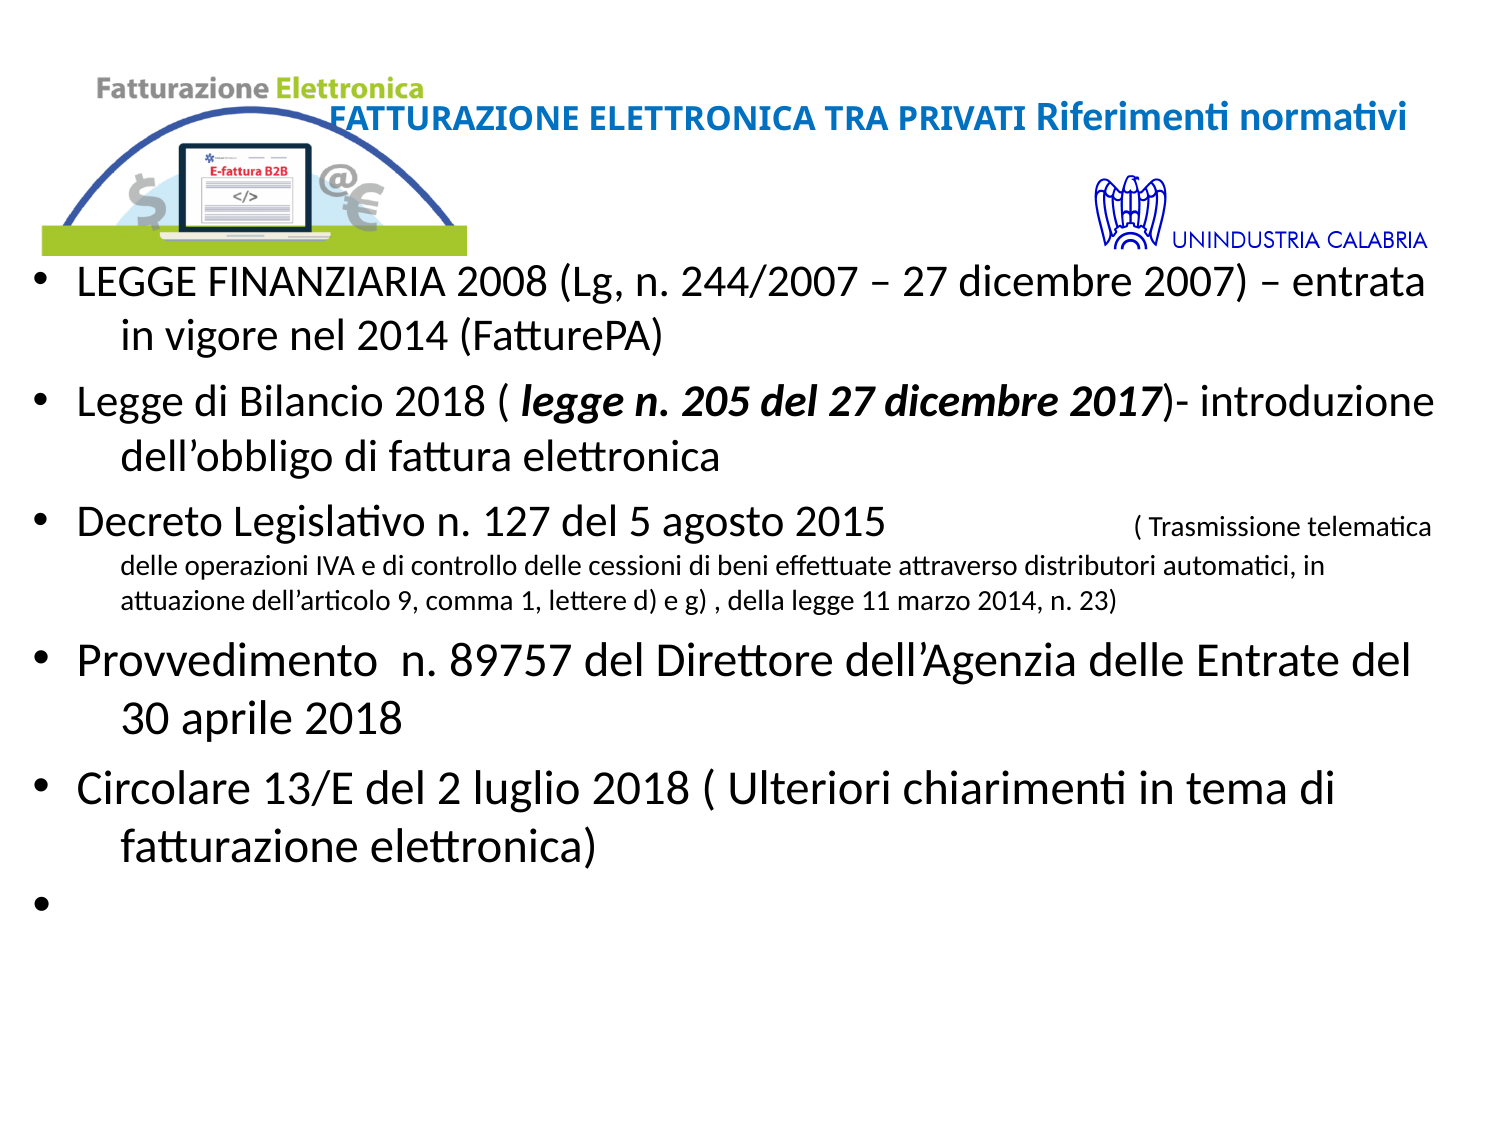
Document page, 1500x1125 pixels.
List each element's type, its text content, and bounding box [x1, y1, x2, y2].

title FATTURAZIONE ELETTRONICA TRA PRIVATI Riferimenti normativi [75, 45, 1426, 233]
picture [41, 66, 467, 256]
list LEGGE FINANZIARIA 2008 (Lg, n. 244/2007 – 27 dicembre 2007) – entrata in vigore nel 2014 (FatturePA) Legge di Bilancio 2018 ( legge n. 205 del 27 dicembre 2017)- introduzione dell’obbligo di fattura elettronica Decreto Legislativo n. 127 del 5 agosto 2015 ( Trasmissione telematica delle operazioni IVA e di controllo delle cessioni di beni effettuate attraverso distributori automatici, in attuazione dell’articolo 9, comma 1, lettere d) e g) , della legge 11 marzo 2014, n. 23) Provvedimento n. 89757 del Direttore dell’Agenzia delle Entrate del 30 aprile 2018 Circolare 13/E del 2 luglio 2018 ( Ulteriori chiarimenti in tema di fatturazione elettronica) [17, 243, 1471, 1035]
picture [1092, 172, 1429, 251]
